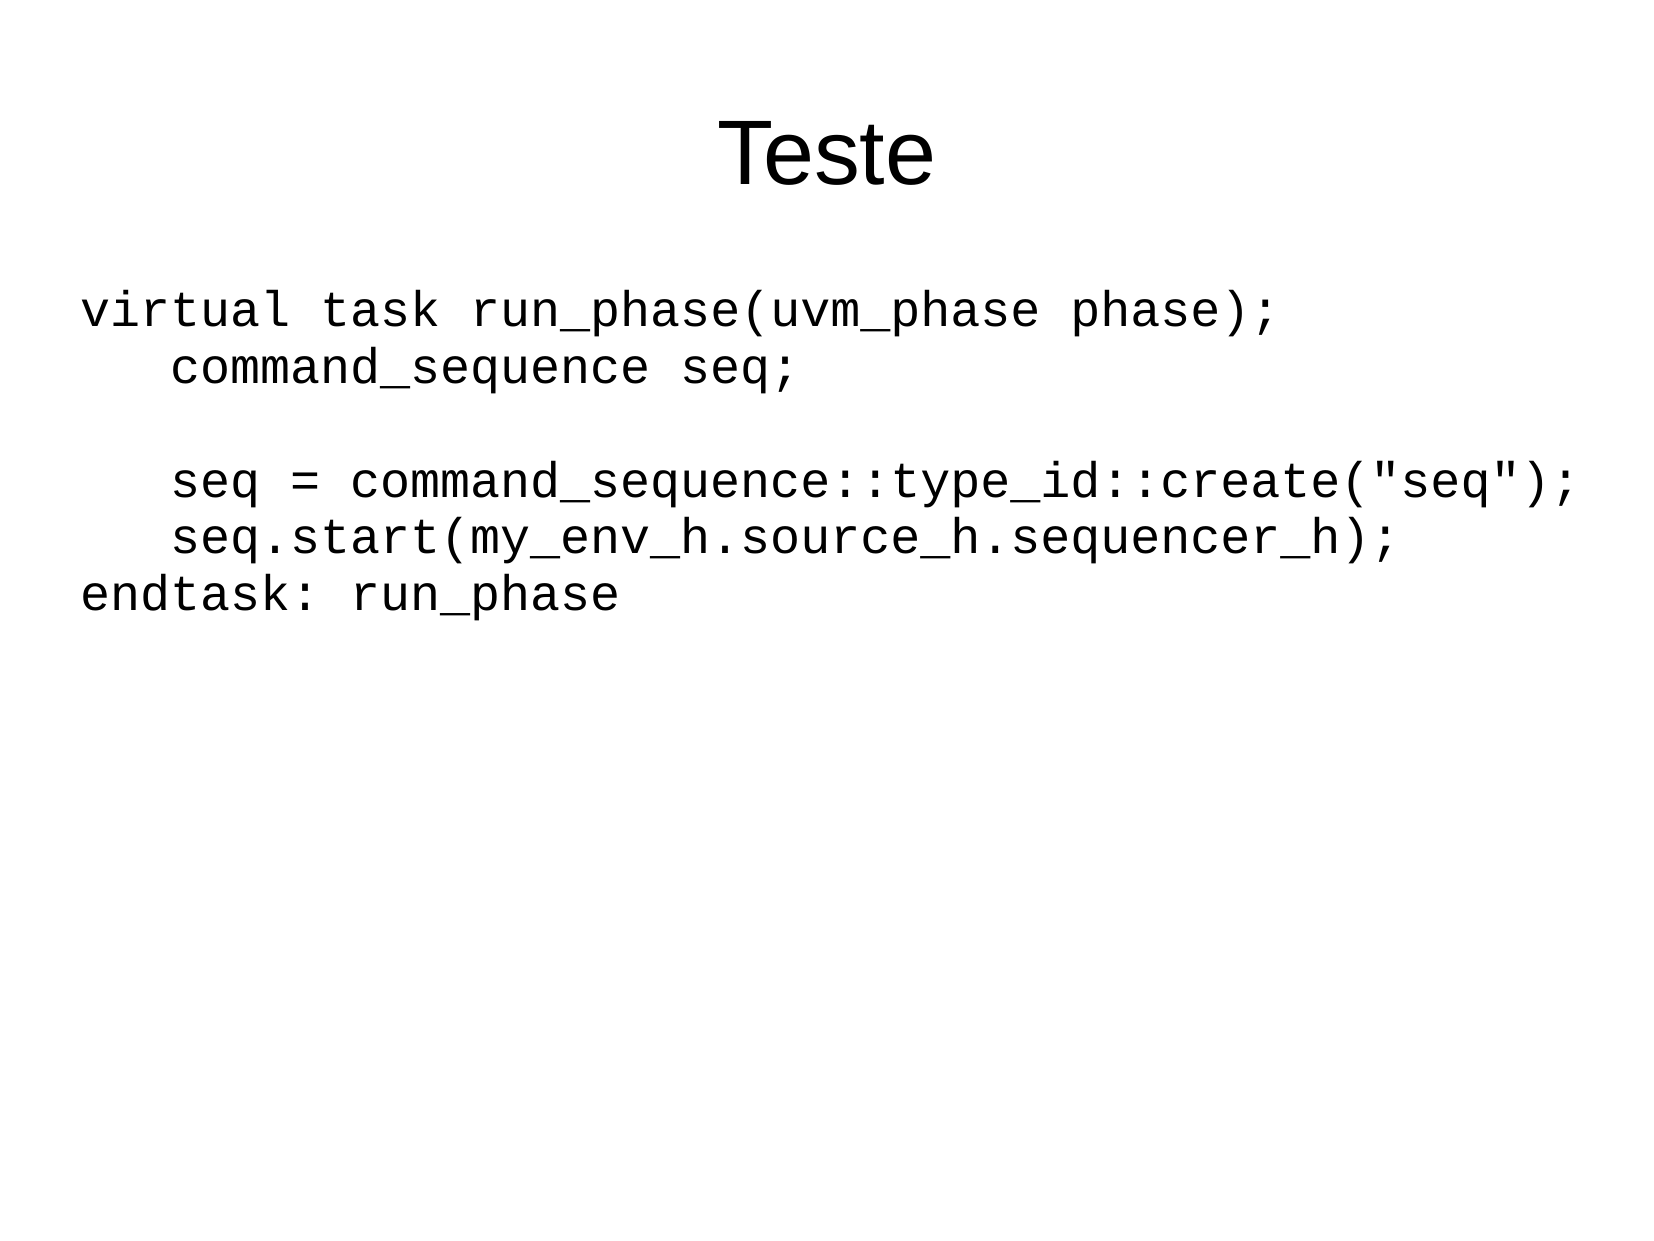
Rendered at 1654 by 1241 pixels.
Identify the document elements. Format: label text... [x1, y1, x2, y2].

title Teste [82, 49, 1571, 257]
list virtual task run_phase(uvm_phase phase); command_sequence seq; seq = command_sequence::type_id::create("seq"); seq.start(my_env_h.source_h.sequencer_h); endtask: run_phase [0, 285, 1581, 1156]
